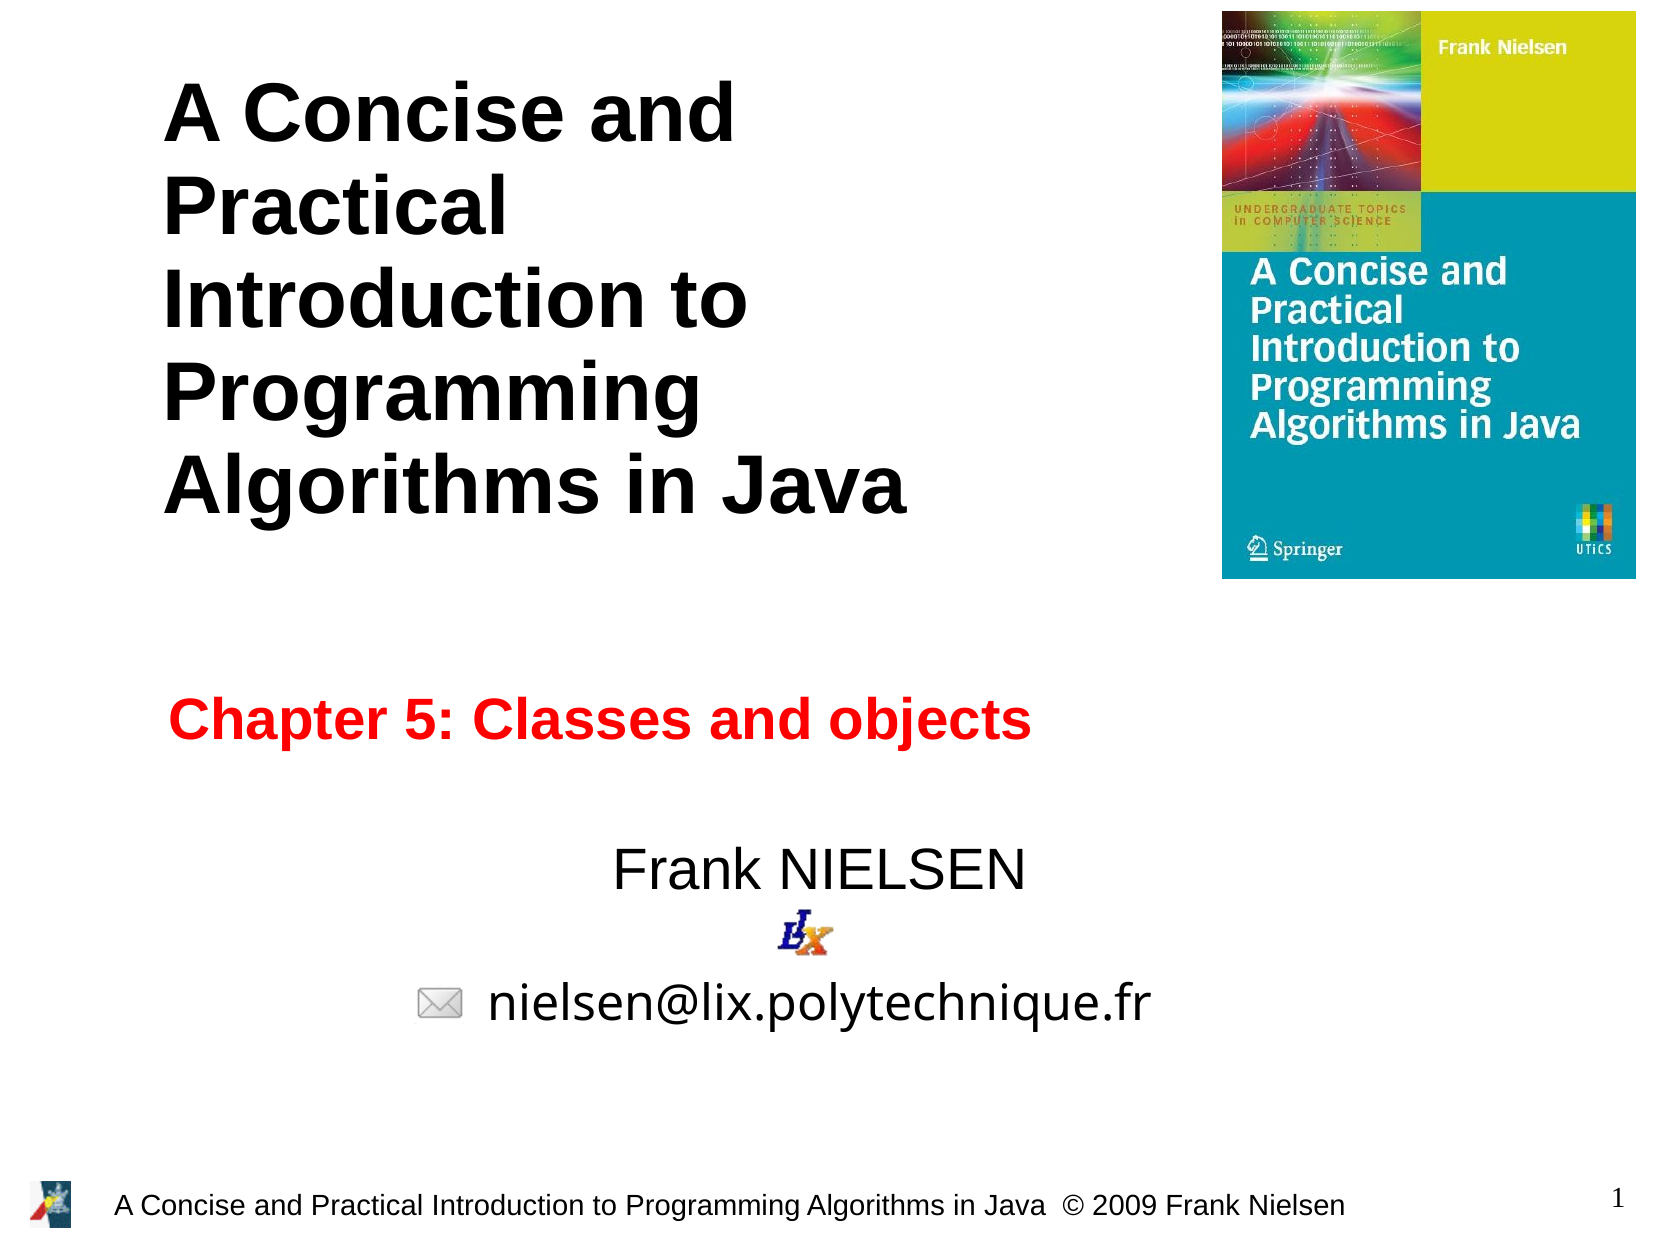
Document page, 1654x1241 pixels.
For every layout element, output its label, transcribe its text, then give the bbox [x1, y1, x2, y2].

picture [407, 974, 472, 1034]
text_box Chapter 5: Classes and objects [153, 679, 1049, 761]
picture [1222, 11, 1636, 579]
text_box A Concise and Practical Introduction to Programming Algorithms in Java [147, 59, 923, 539]
picture [767, 894, 851, 981]
text_box Frank NIELSEN nielsen@lix.polytechnique.fr [472, 829, 1153, 1034]
picture [29, 1181, 71, 1228]
